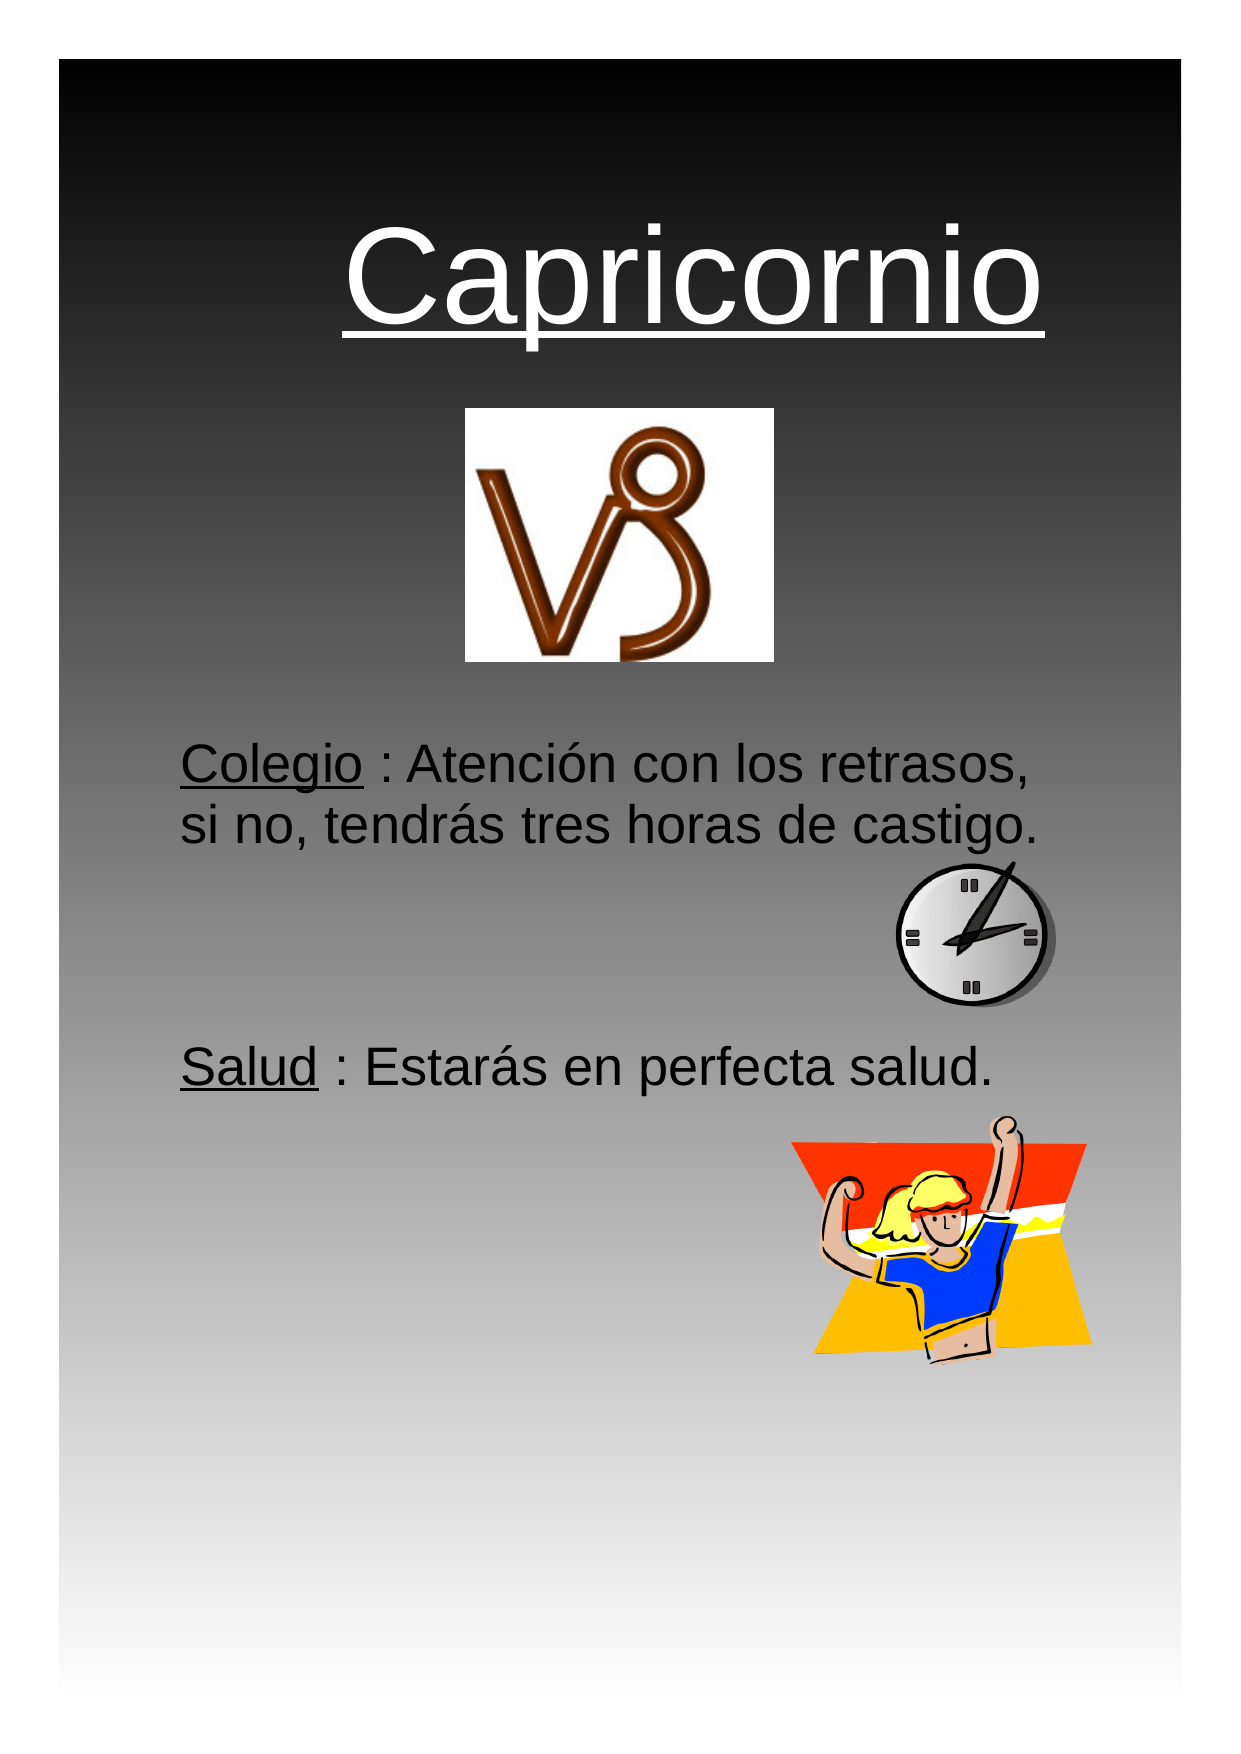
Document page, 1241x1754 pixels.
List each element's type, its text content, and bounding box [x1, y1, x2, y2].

text_box Colegio : Atención con los retrasos, si no, tendrás tres horas de castigo. Salud : Estarás en perfecta salud. [165, 726, 1087, 1105]
picture [465, 408, 774, 662]
picture [791, 1116, 1093, 1365]
picture [889, 856, 1058, 1016]
text_box Capricornio [327, 191, 1060, 361]
